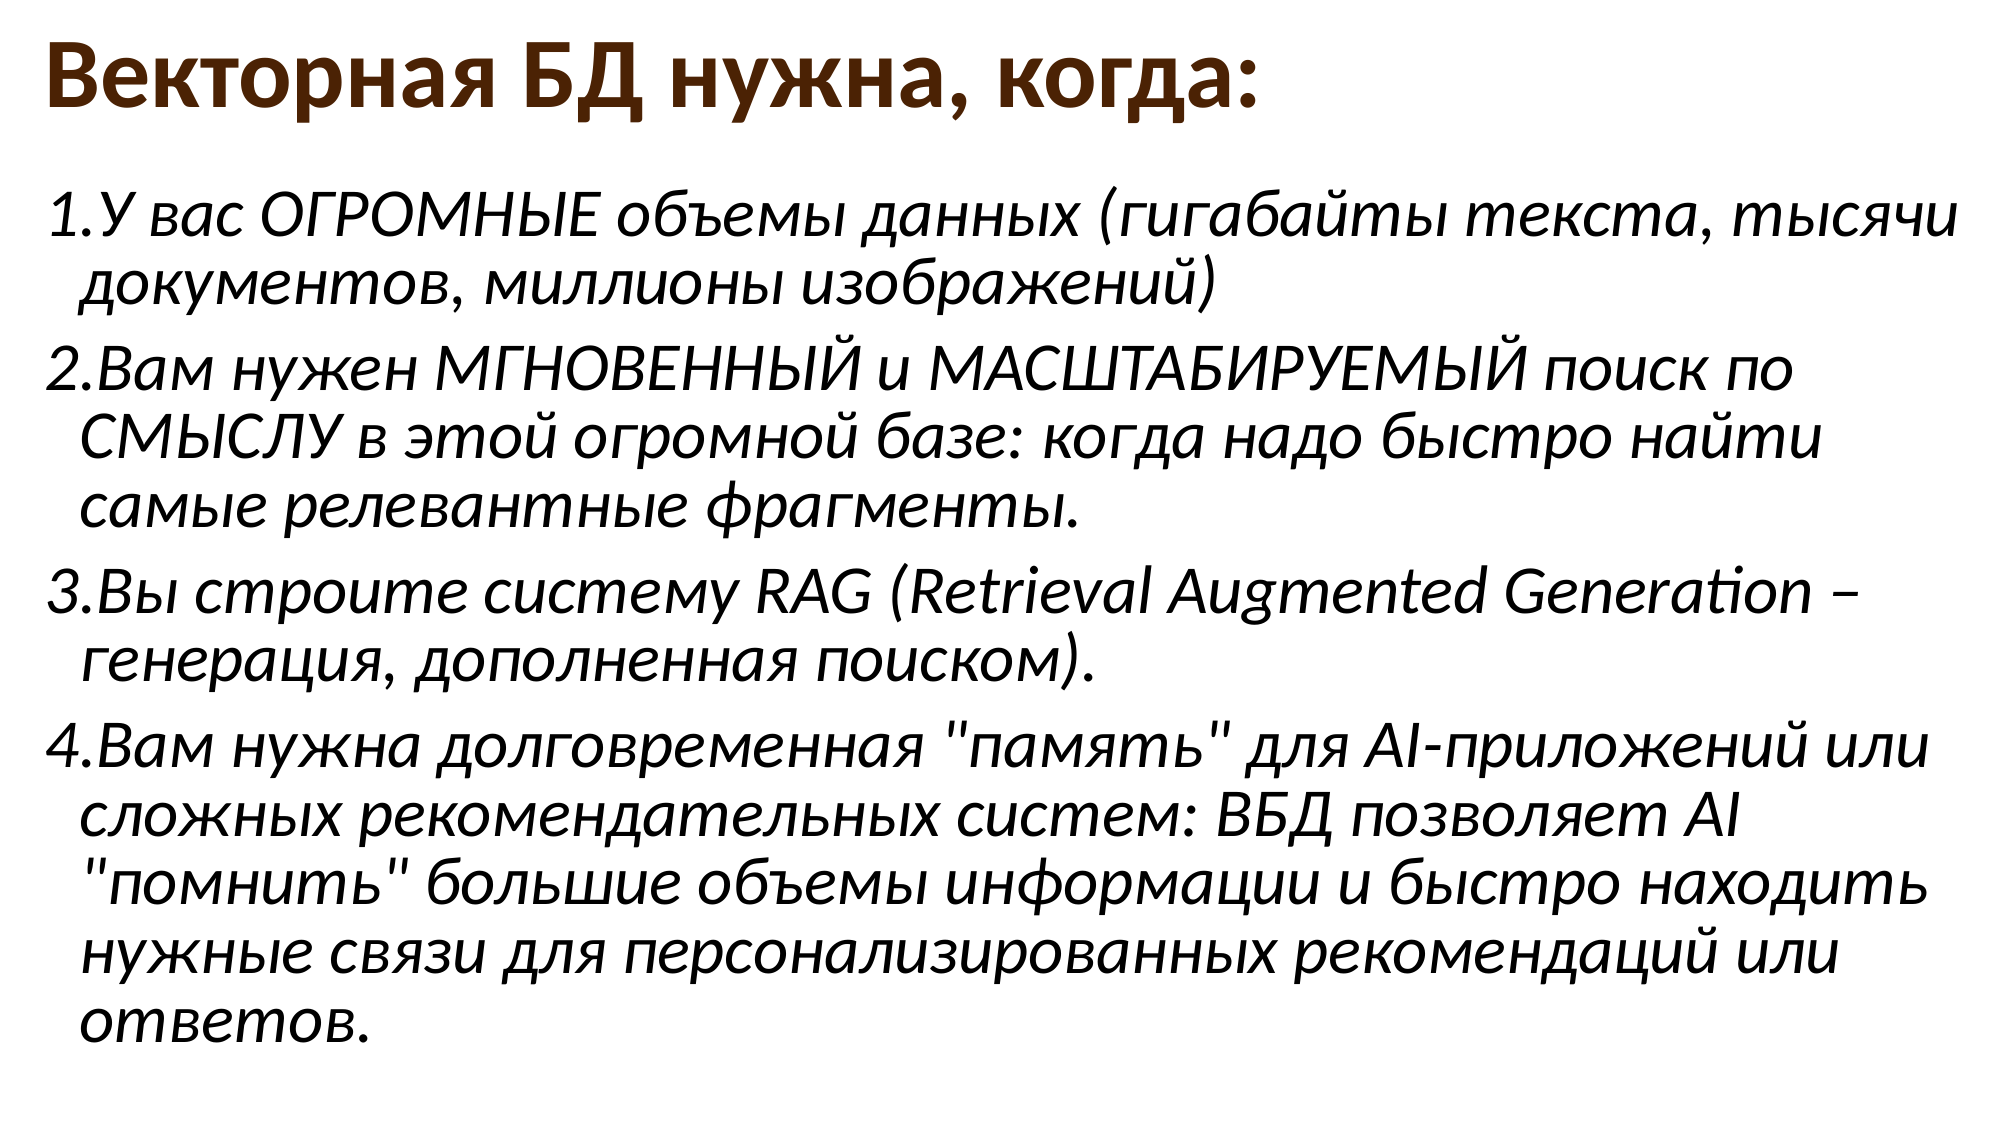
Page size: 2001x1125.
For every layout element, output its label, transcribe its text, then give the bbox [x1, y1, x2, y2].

text_box Векторная БД нужна, когда: [29, 0, 1949, 135]
text_box У вас ОГРОМНЫЕ объемы данных (гигабайты текста, тысячи документов, миллионы изображений) Вам нужен МГНОВЕННЫЙ и МАСШТАБИРУЕМЫЙ поиск по СМЫСЛУ в этой огромной базе: когда надо быстро найти самые релевантные фрагменты. Вы строите систему RAG (Retrieval Augmented Generation – генерация, дополненная поиском). Вам нужна долговременная "память" для AI-приложений или сложных рекомендательных систем: ВБД позволяет AI "помнить" большие объемы информации и быстро находить нужные связи для персонализированных рекомендаций или ответов. [29, 177, 2000, 1067]
